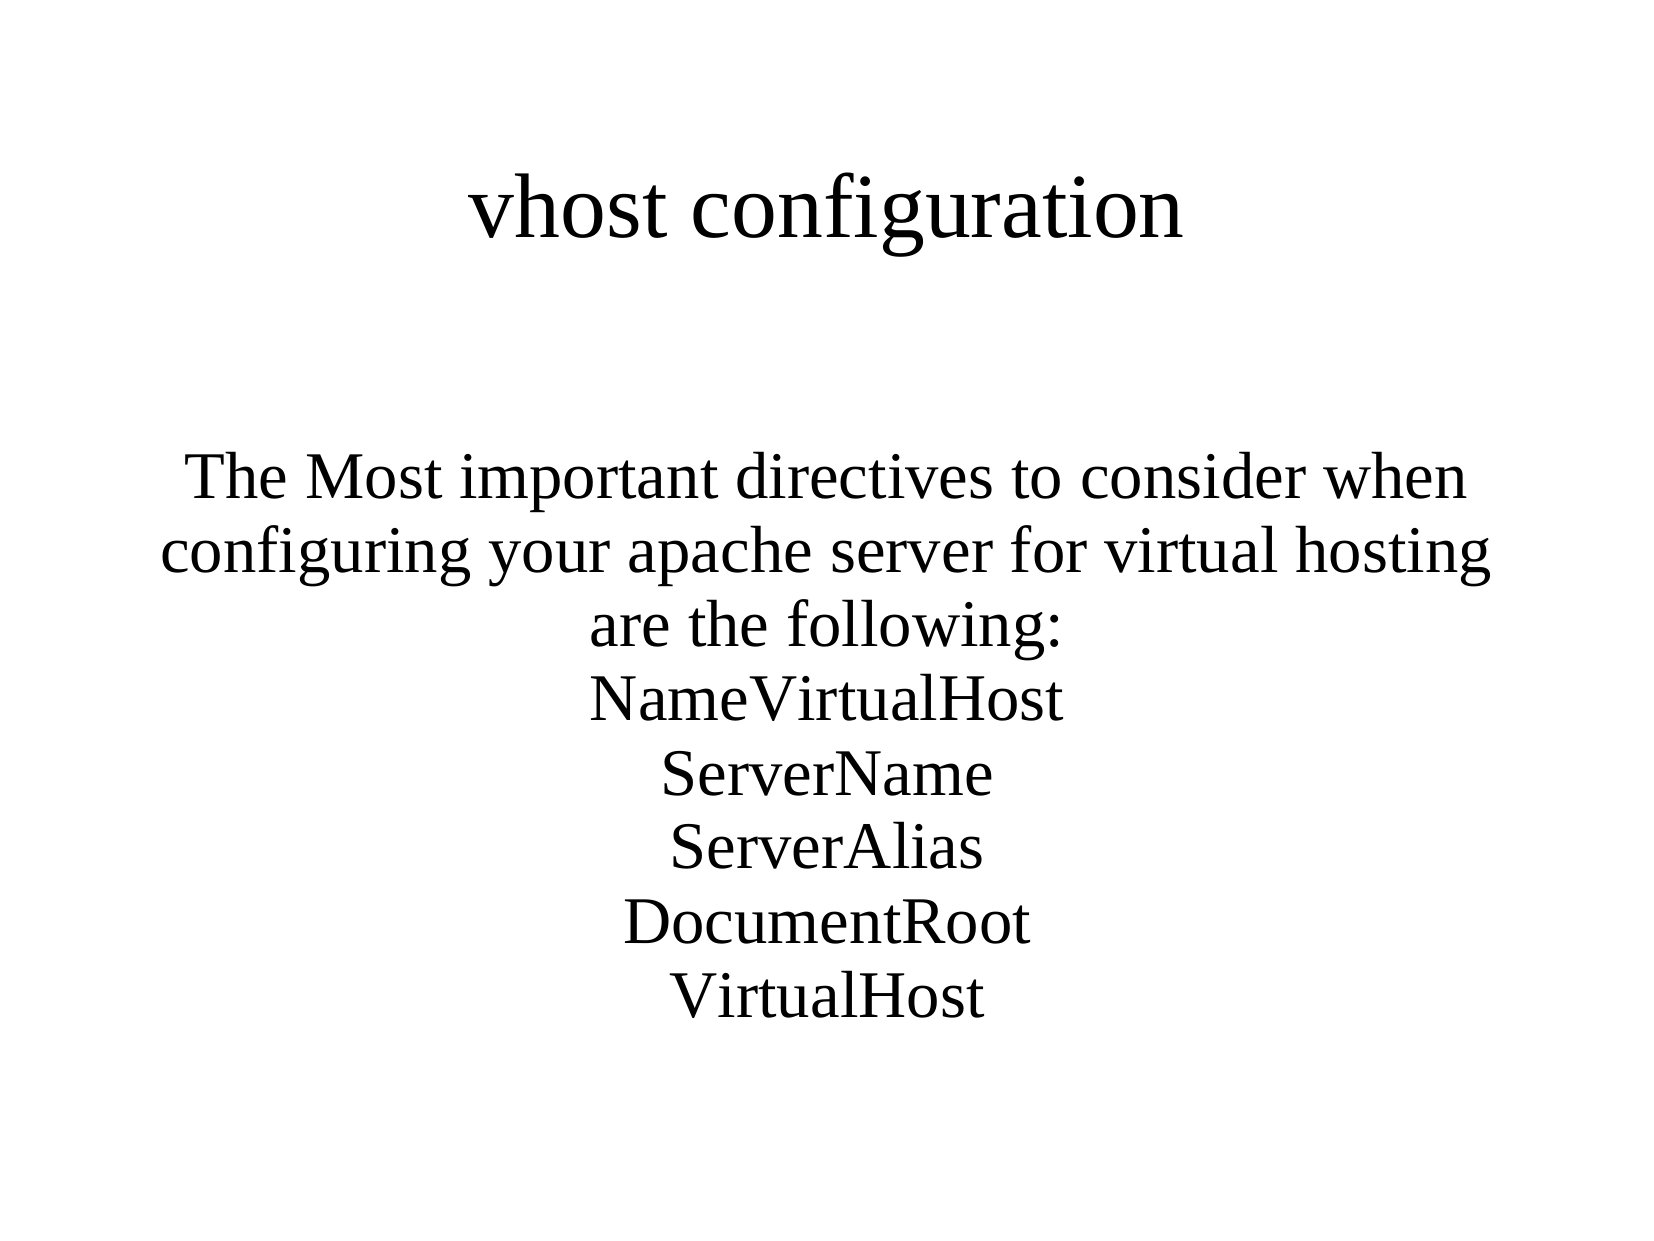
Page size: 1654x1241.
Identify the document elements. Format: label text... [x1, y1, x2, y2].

subtitle The Most important directives to consider when configuring your apache server for virtual hosting are the following: NameVirtualHost ServerName ServerAlias DocumentRoot VirtualHost [121, 344, 1534, 1127]
title vhost configuration [121, 102, 1534, 311]
